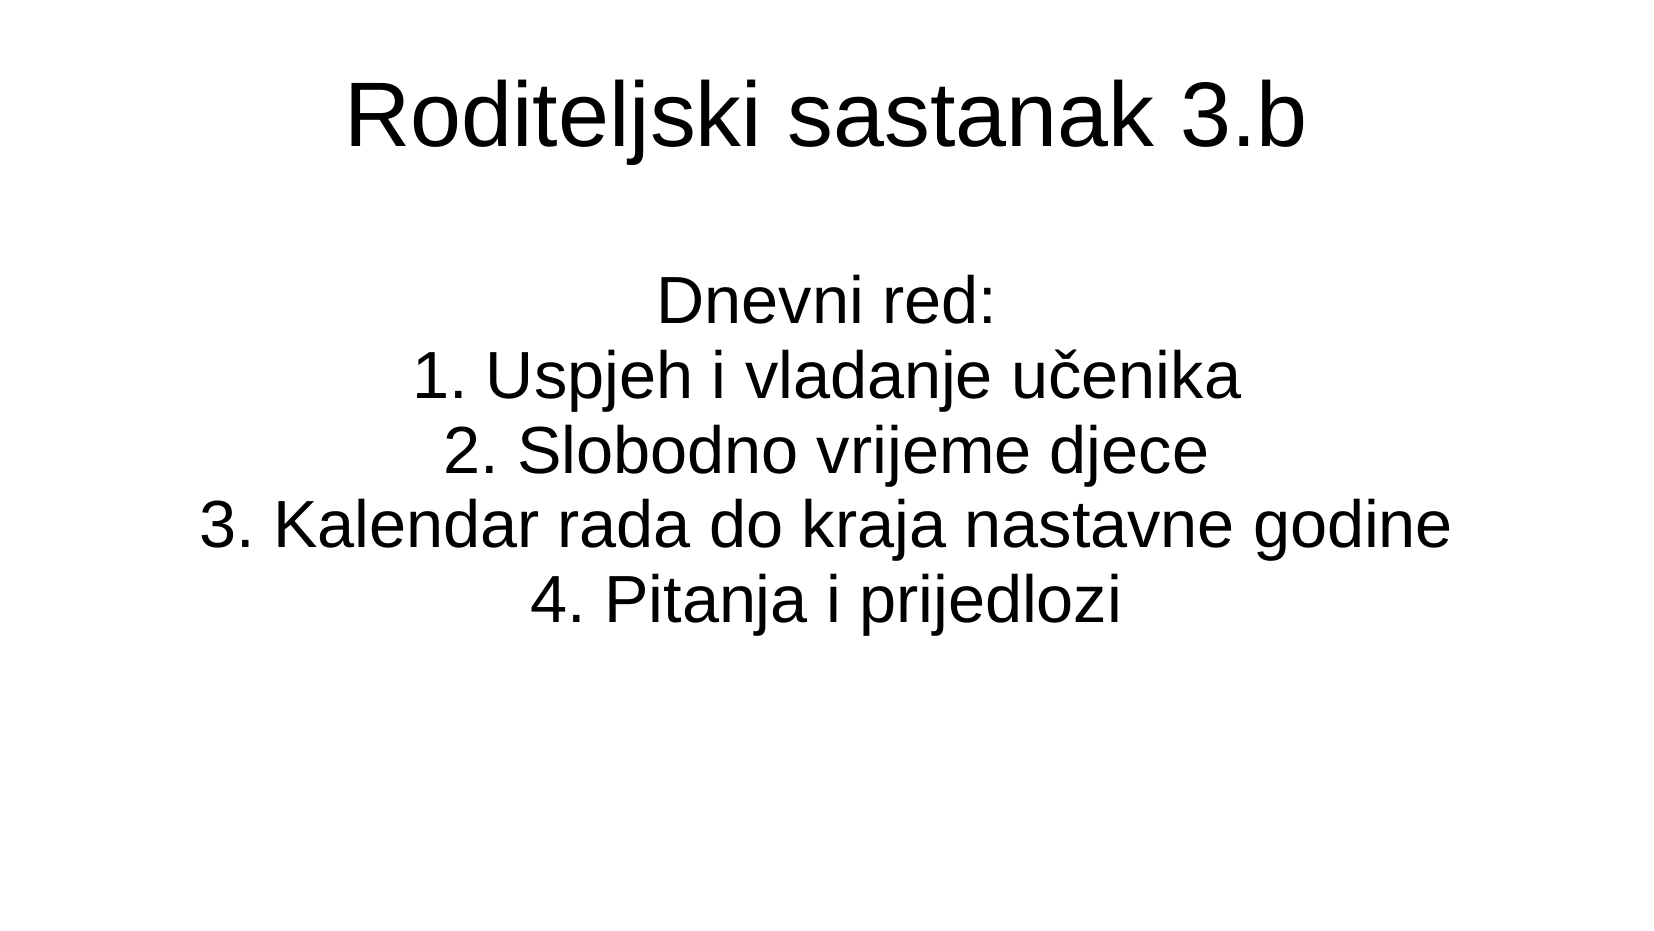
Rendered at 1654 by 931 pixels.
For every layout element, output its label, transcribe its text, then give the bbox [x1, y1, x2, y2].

title Roditeljski sastanak 3.b [82, 37, 1571, 193]
subtitle Dnevni red: 1. Uspjeh i vladanje učenika 2. Slobodno vrijeme djece 3. Kalendar rada do kraja nastavne godine 4. Pitanja i prijedlozi [82, 217, 1571, 758]
